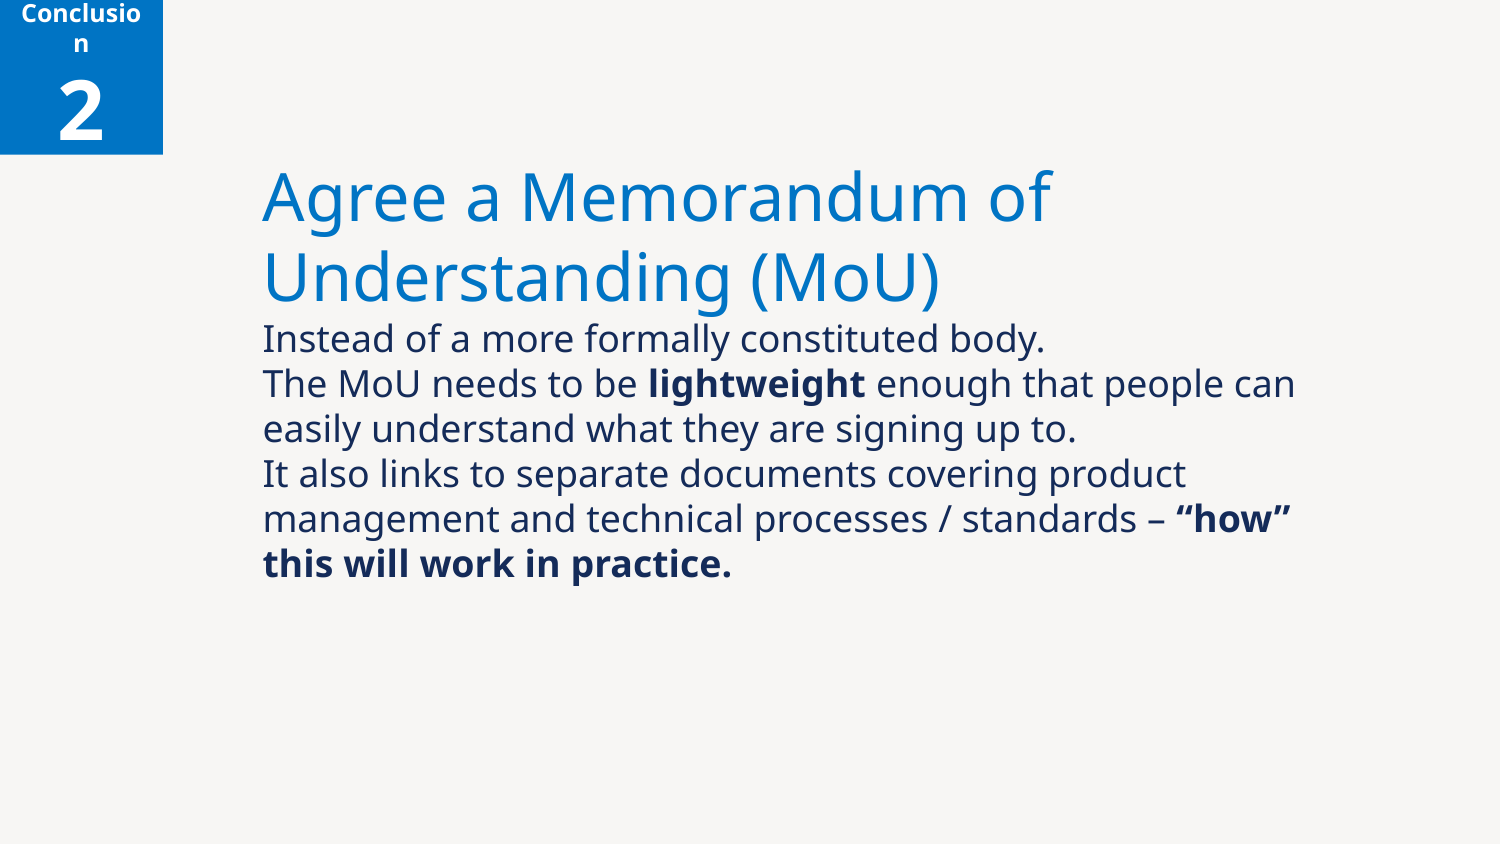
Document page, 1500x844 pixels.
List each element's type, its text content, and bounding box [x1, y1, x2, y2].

text_box Conclusion 2 [0, 0, 163, 155]
title Agree a Memorandum of Understanding (MoU) Instead of a more formally constituted body. The MoU needs to be lightweight enough that people can easily understand what they are signing up to. It also links to separate documents covering product management and technical processes / standards – “how” this will work in practice. [262, 154, 1340, 748]
